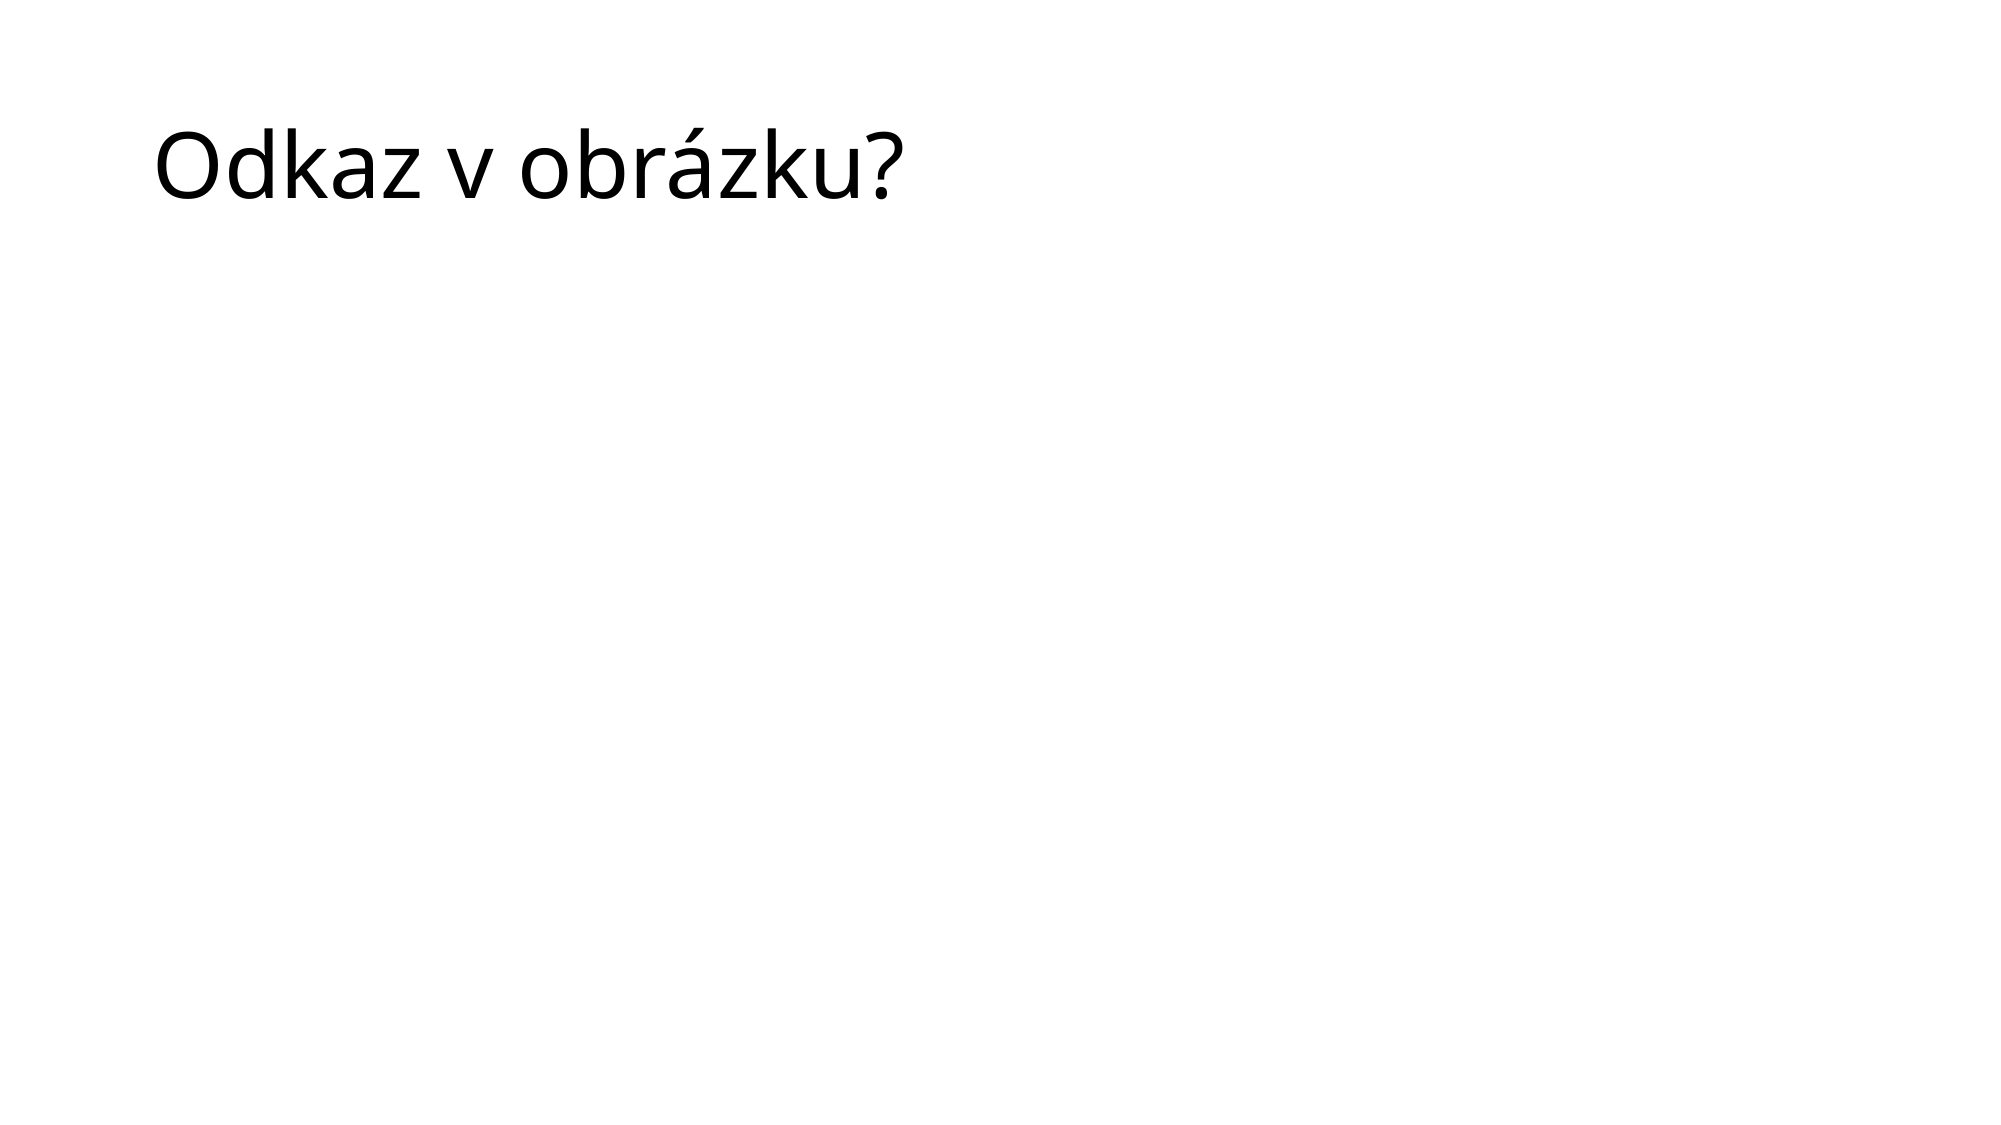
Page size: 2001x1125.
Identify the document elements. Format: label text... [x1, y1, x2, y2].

title Odkaz v obrázku? [137, 59, 1863, 278]
